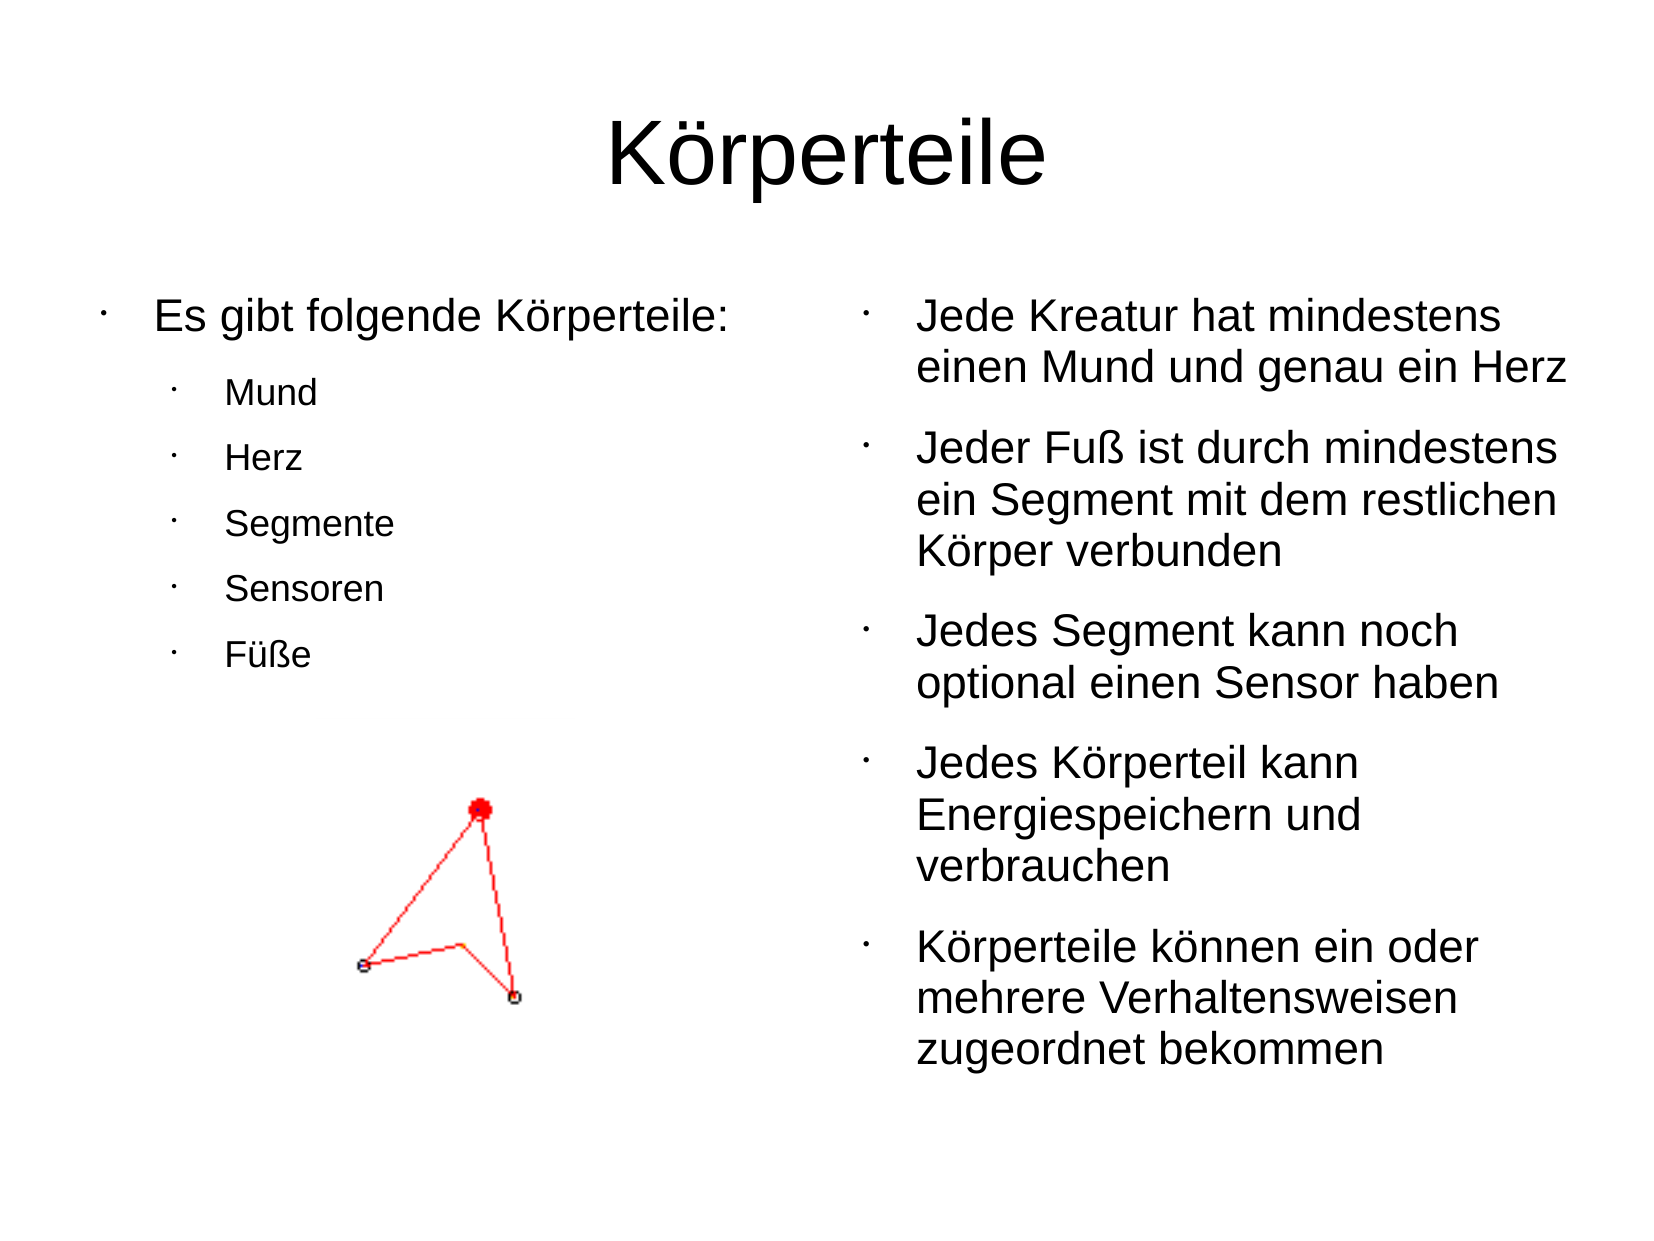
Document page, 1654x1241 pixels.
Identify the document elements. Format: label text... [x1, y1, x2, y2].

list Jede Kreatur hat mindestens einen Mund und genau ein Herz Jeder Fuß ist durch mindestens ein Segment mit dem restlichen Körper verbunden Jedes Segment kann noch optional einen Sensor haben Jedes Körperteil kann Energiespeichern und verbrauchen Körperteile können ein oder mehrere Verhaltensweisen zugeordnet bekommen [845, 290, 1572, 1109]
title Körperteile [82, 49, 1571, 257]
picture [316, 717, 575, 1109]
list Es gibt folgende Körperteile: Mund Herz Segmente Sensoren Füße [82, 290, 809, 681]
